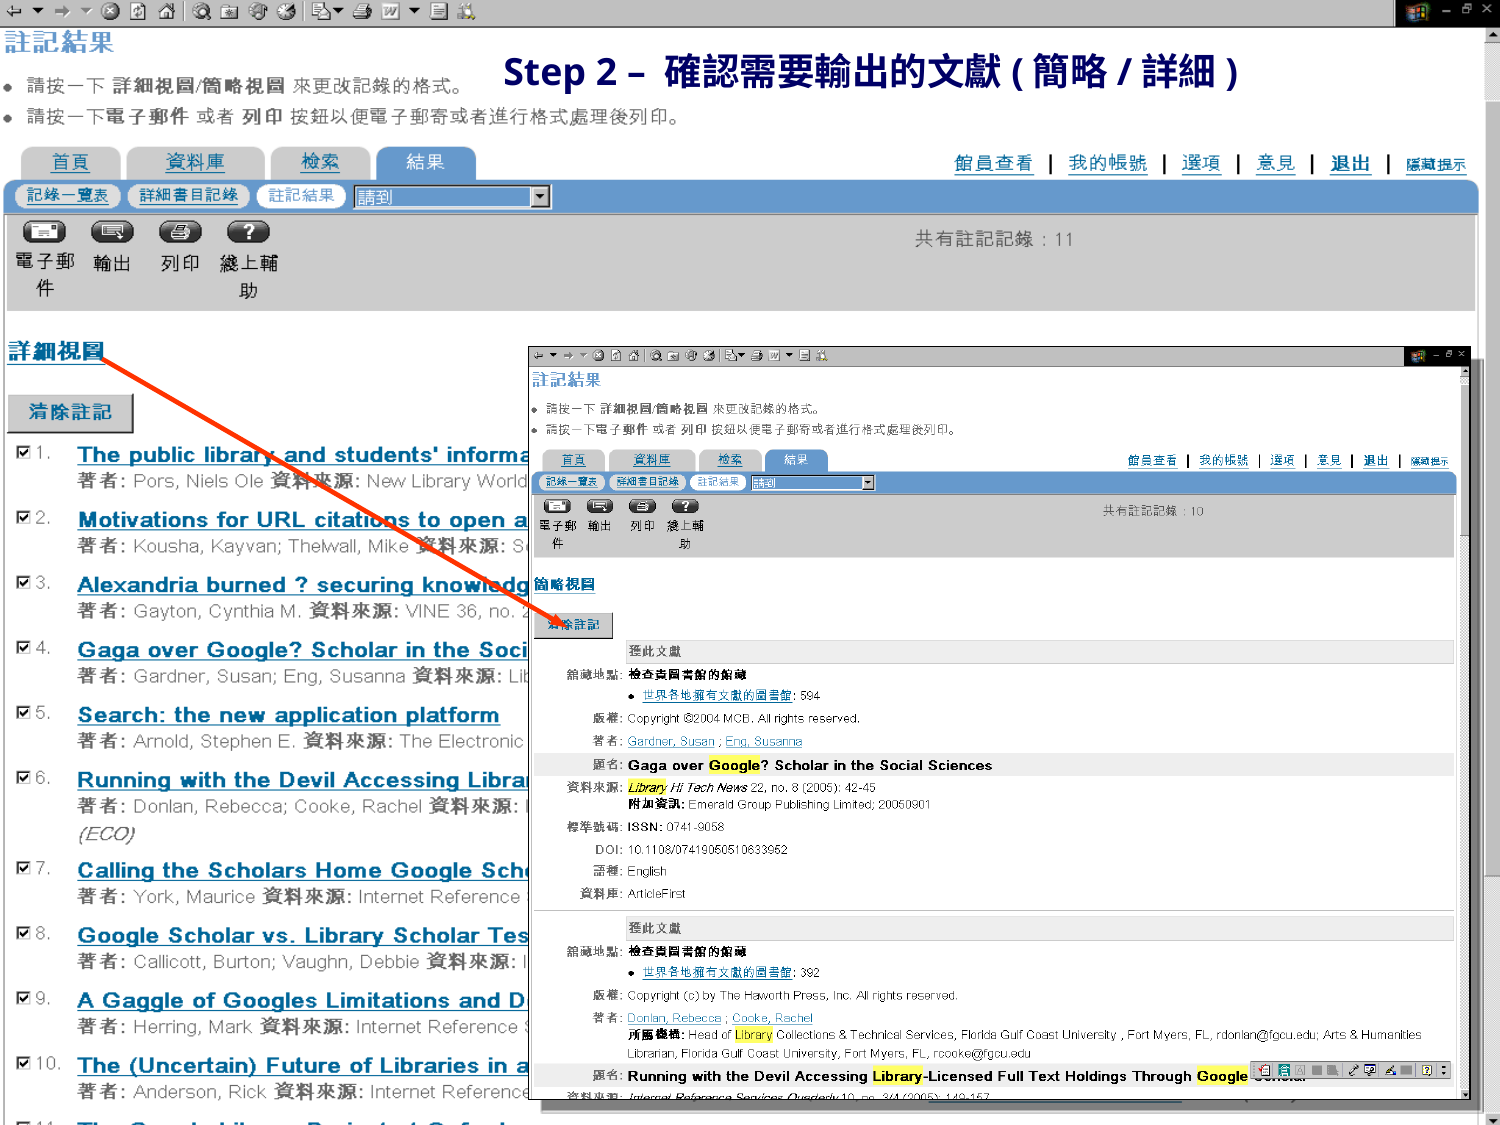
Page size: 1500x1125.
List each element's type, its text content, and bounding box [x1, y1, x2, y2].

picture [0, 0, 1500, 1125]
text_box Step 2 – 確認需要輸出的文獻(簡略/詳細) [488, 36, 1479, 105]
